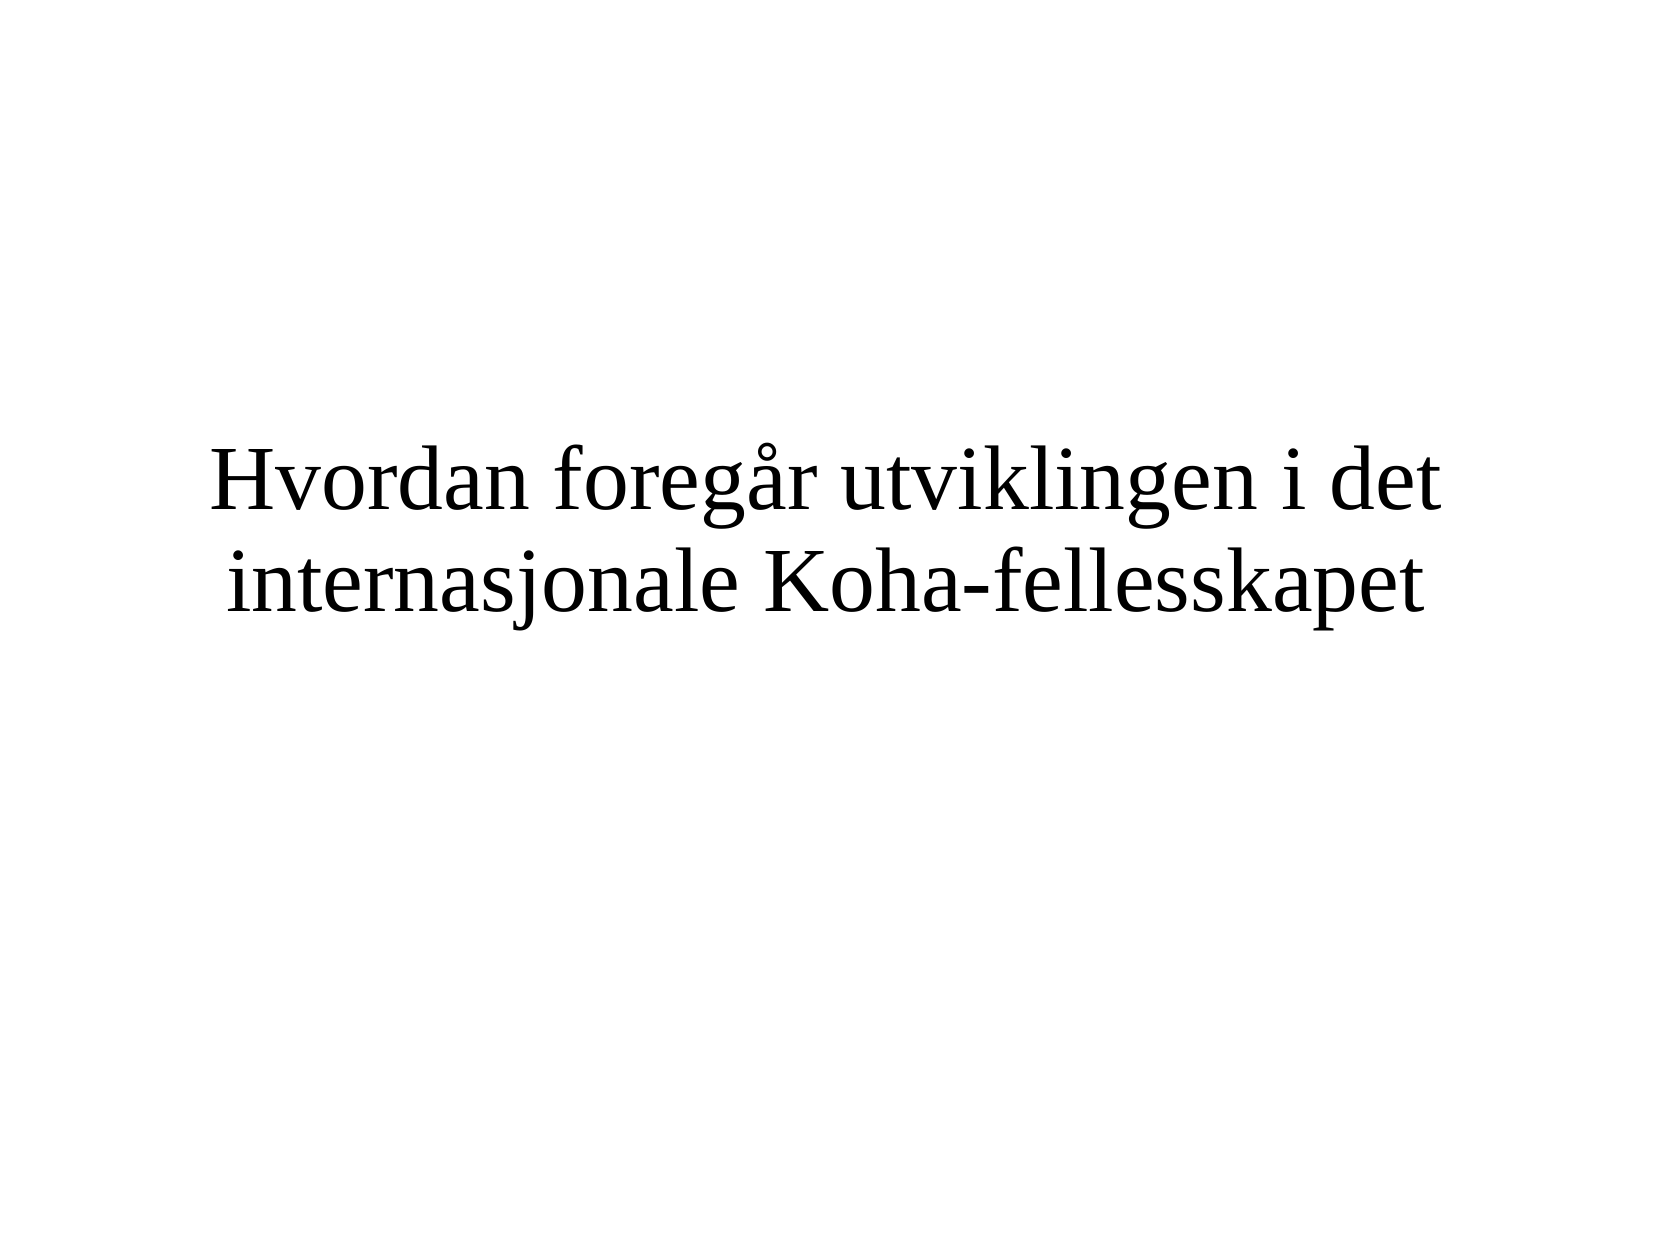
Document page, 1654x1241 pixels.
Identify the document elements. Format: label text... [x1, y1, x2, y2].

subtitle Hvordan foregår utviklingen i det internasjonale Koha-fellesskapet [82, 49, 1571, 1010]
